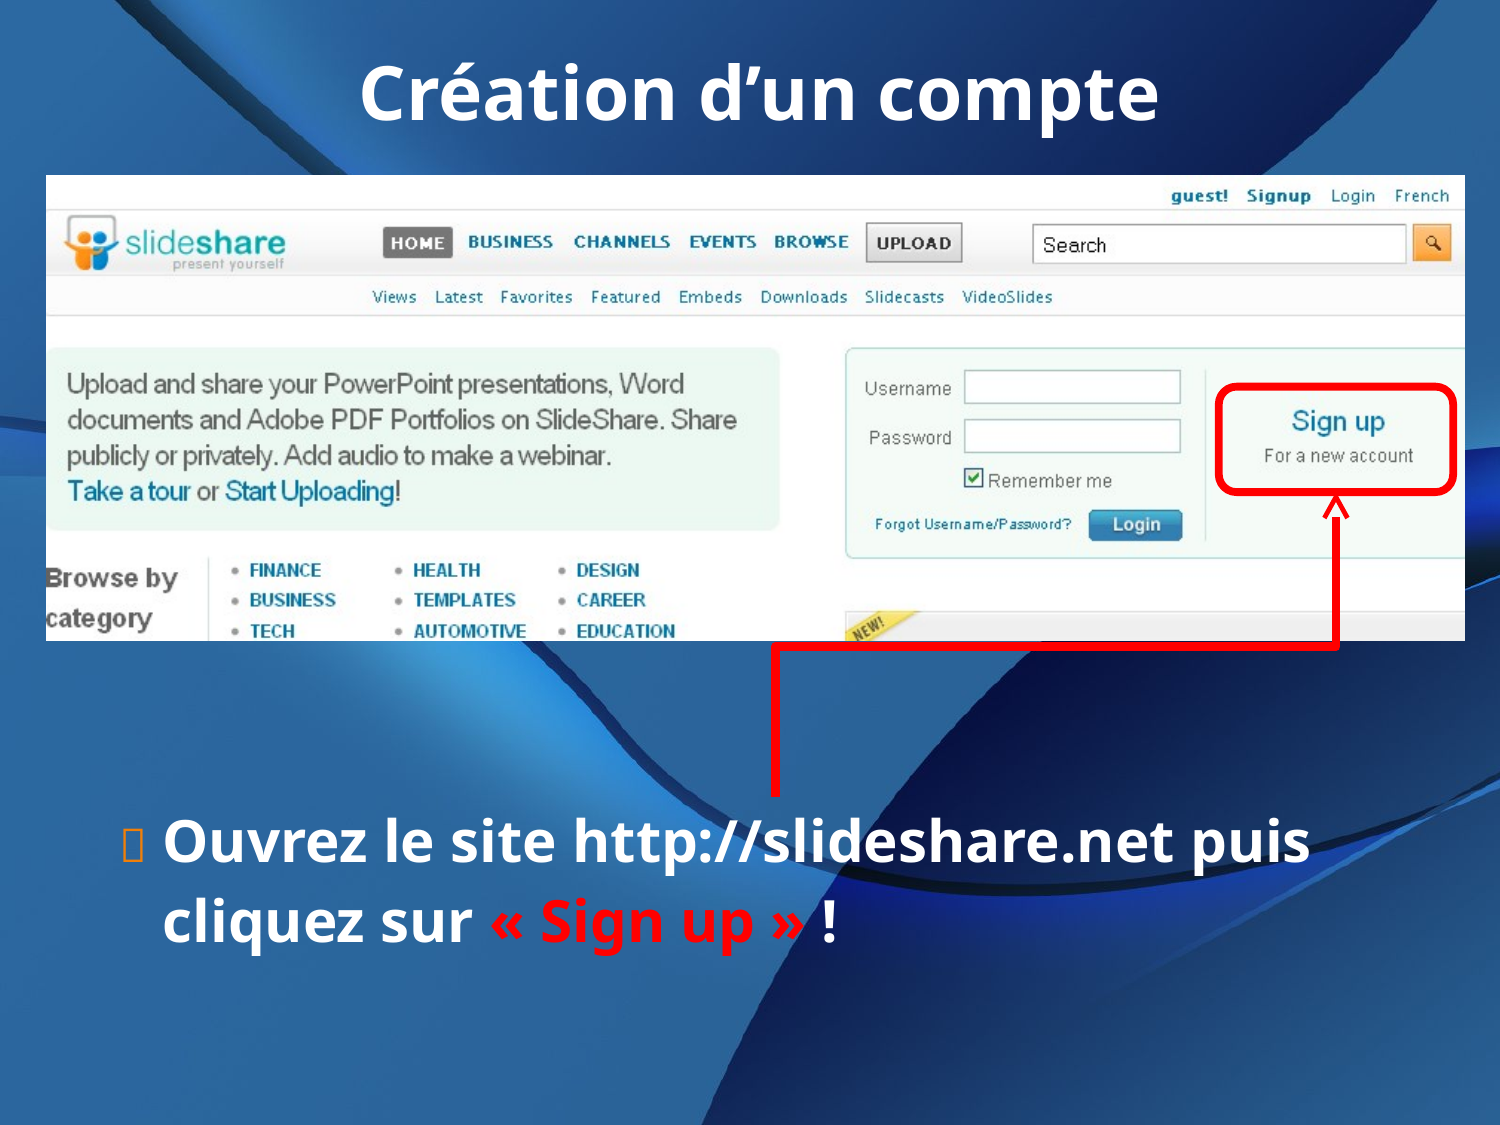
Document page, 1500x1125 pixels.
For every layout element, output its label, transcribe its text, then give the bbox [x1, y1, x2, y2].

list Ouvrez le site http://slideshare.net puis cliquez sur « Sign up » ! [104, 797, 1447, 968]
picture [0, 0, 1500, 1125]
title Création d’un compte [88, 29, 1432, 152]
